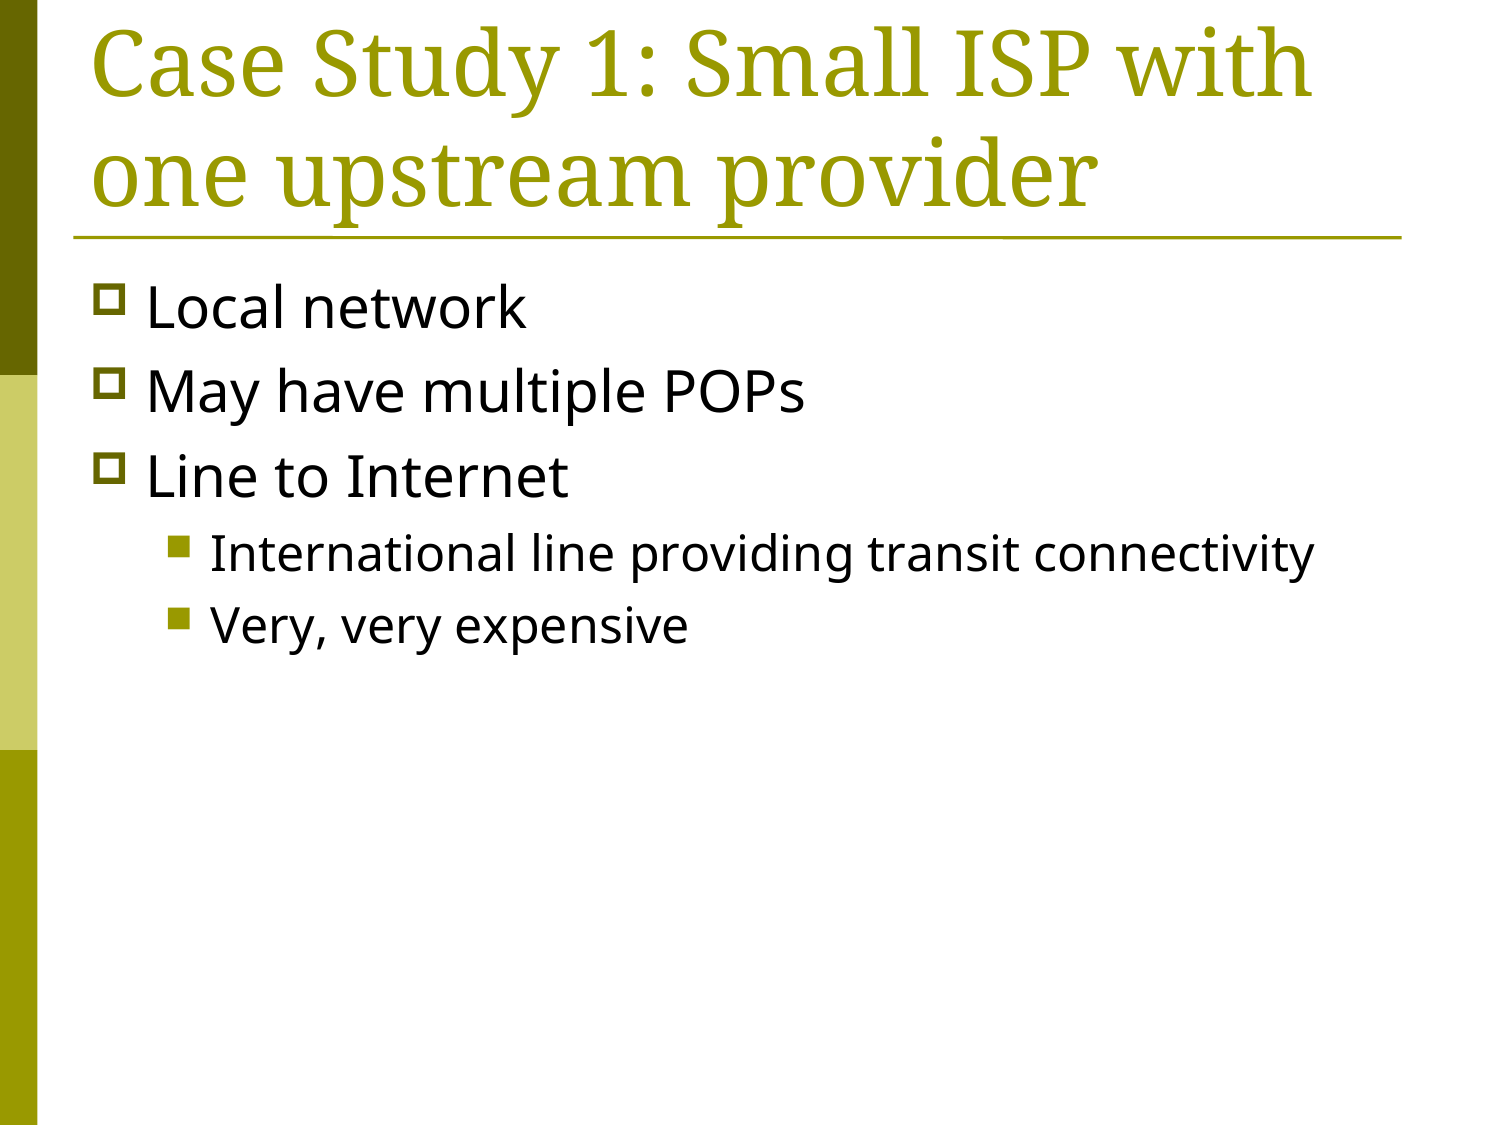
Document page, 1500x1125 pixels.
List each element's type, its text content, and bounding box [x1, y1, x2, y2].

list Local network May have multiple POPs Line to Internet International line providing transit connectivity Very, very expensive [75, 262, 1426, 1006]
title Case Study 1: Small ISP with one upstream provider [75, 0, 1426, 233]
